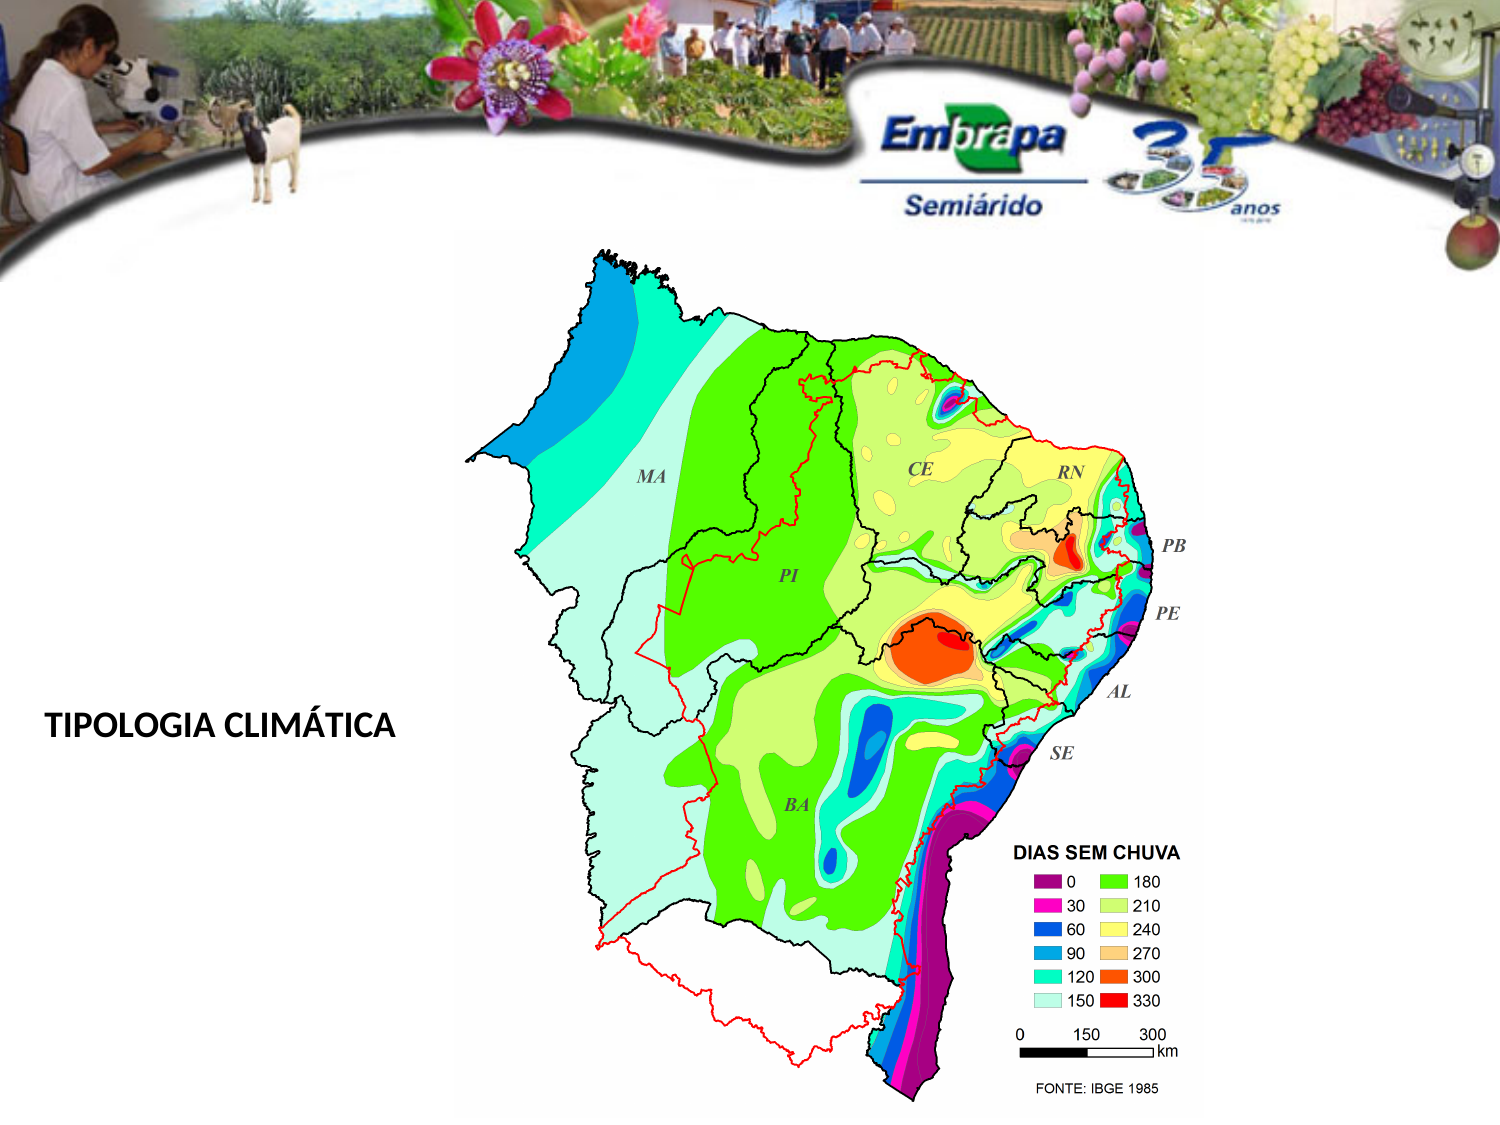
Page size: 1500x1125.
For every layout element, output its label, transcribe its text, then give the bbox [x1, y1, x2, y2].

picture [0, 0, 1500, 1118]
text_box TIPOLOGIA CLIMÁTICA [29, 692, 412, 753]
